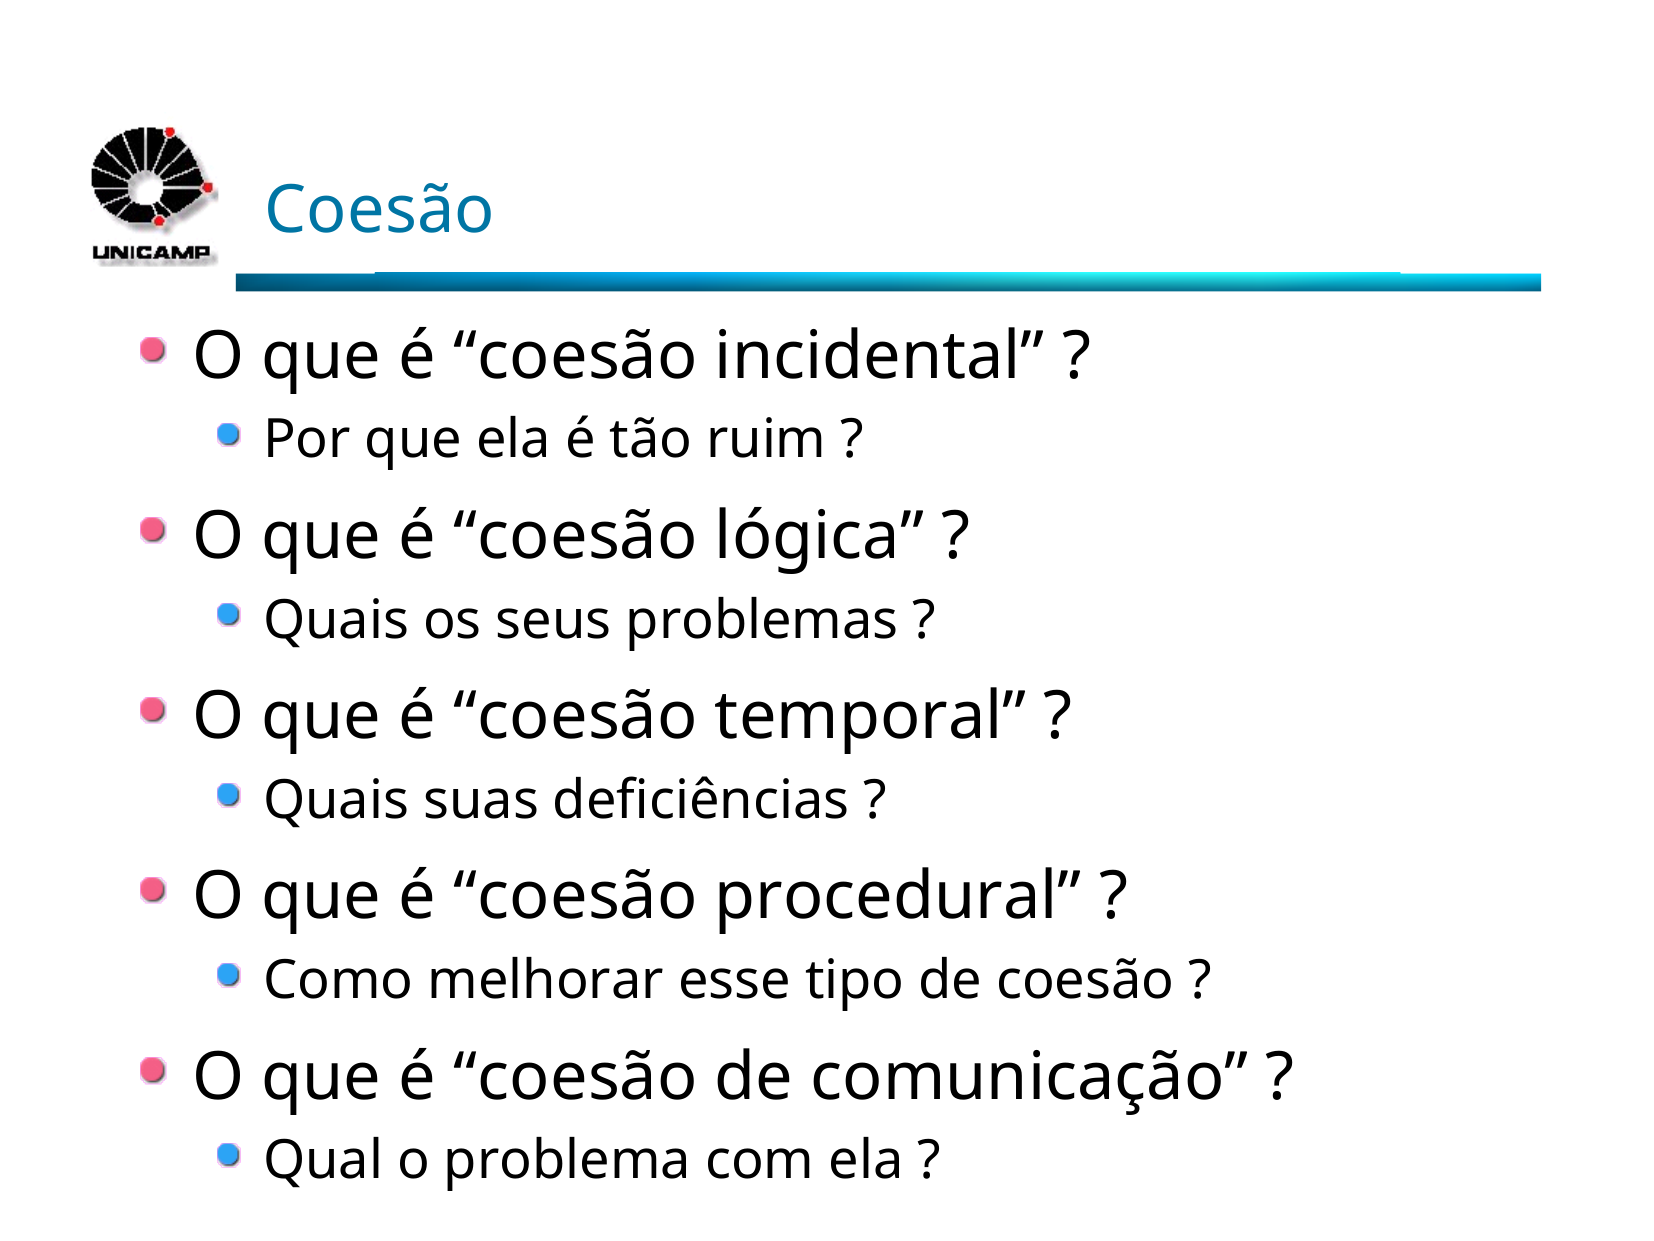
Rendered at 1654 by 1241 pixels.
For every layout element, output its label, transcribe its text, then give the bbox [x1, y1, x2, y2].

picture [125, 272, 1654, 295]
title Coesão [264, 57, 1534, 250]
list O que é “coesão incidental” ? Por que ela é tão ruim ? O que é “coesão lógica” ? Quais os seus problemas ? O que é “coesão temporal” ? Quais suas deficiências ? O que é “coesão procedural” ? Como melhorar esse tipo de coesão ? O que é “coesão de comunicação” ? Qual o problema com ela ? [121, 309, 1534, 1167]
